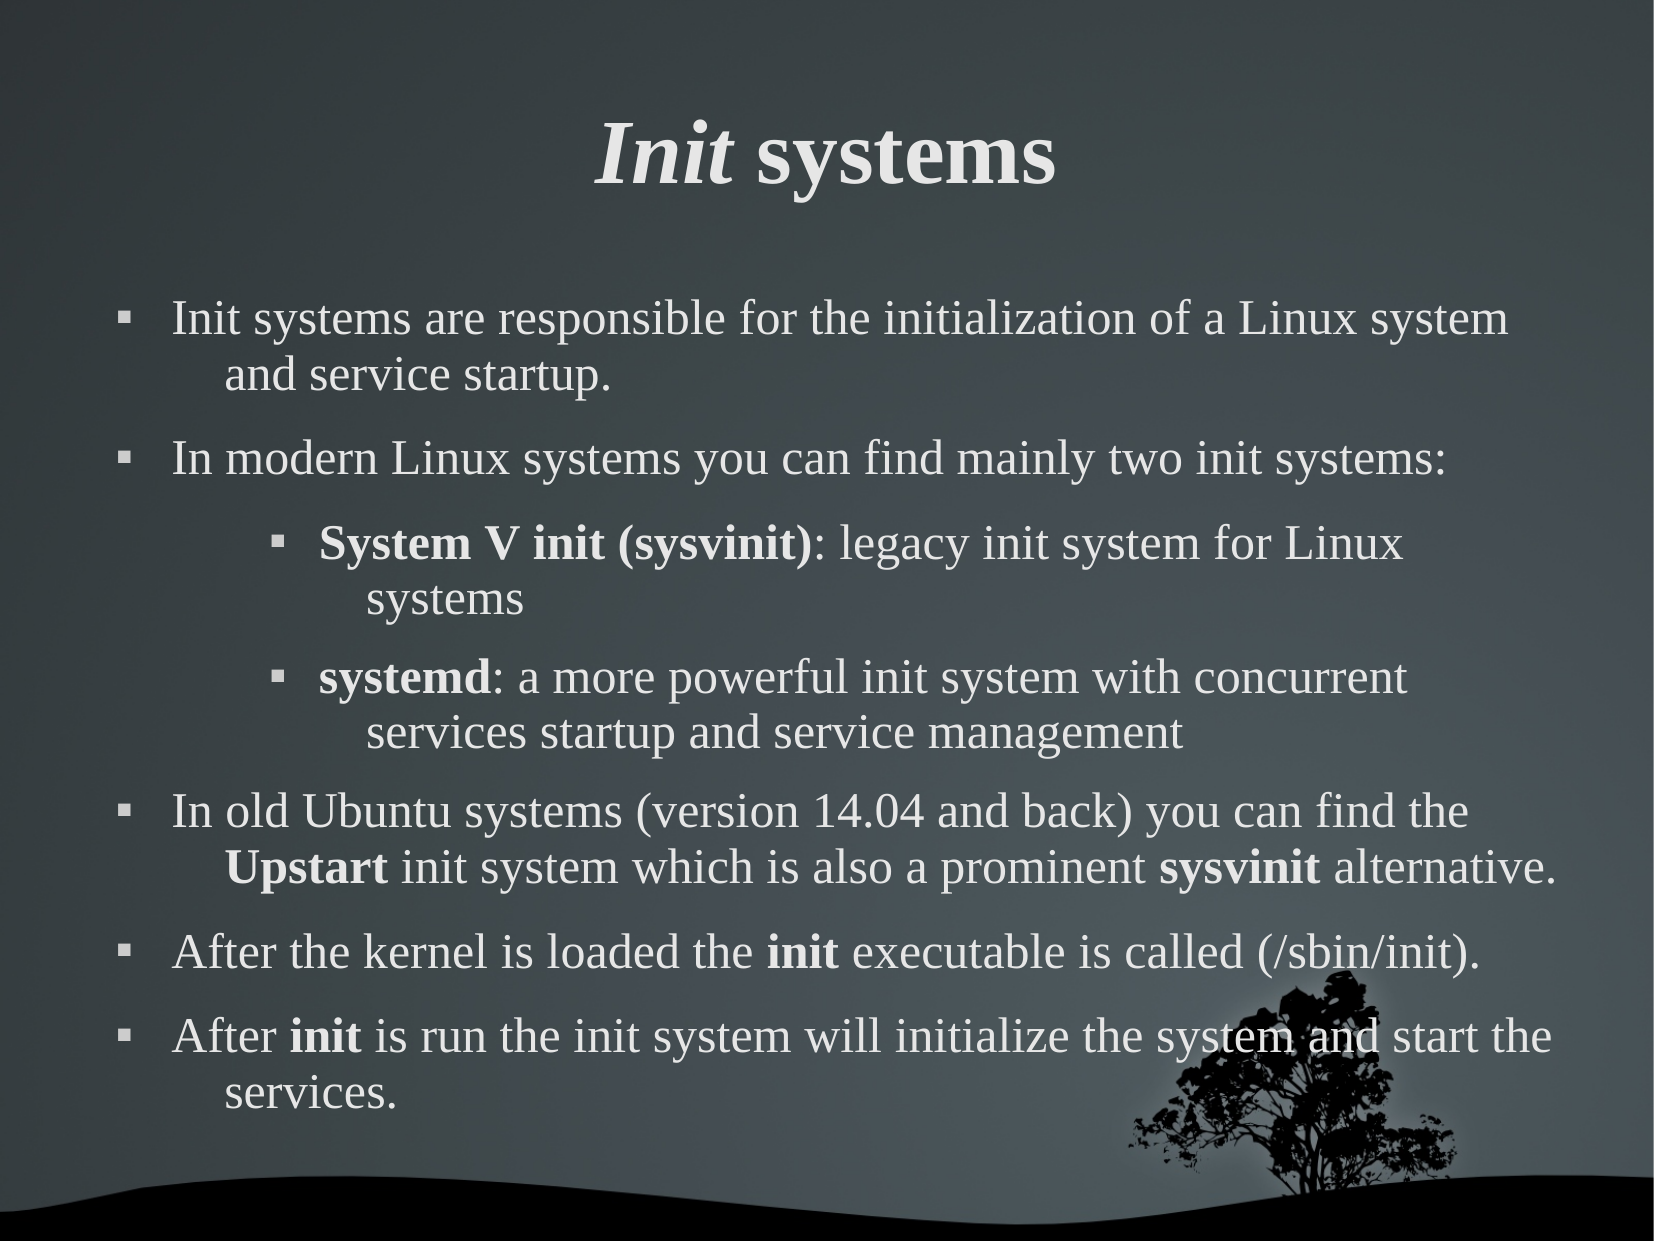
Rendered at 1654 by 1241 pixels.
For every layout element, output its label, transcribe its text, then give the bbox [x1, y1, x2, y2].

title Init systems [82, 49, 1571, 257]
list Init systems are responsible for the initialization of a Linux system and service startup. In modern Linux systems you can find mainly two init systems: System V init (sysvinit): legacy init system for Linux systems systemd: a more powerful init system with concurrent services startup and service management In old Ubuntu systems (version 14.04 and back) you can find the Upstart init system which is also a prominent sysvinit alternative. After the kernel is loaded the init executable is called (/sbin/init). After init is run the init system will initialize the system and start the services. [82, 290, 1571, 1146]
picture [0, 0, 1654, 1241]
